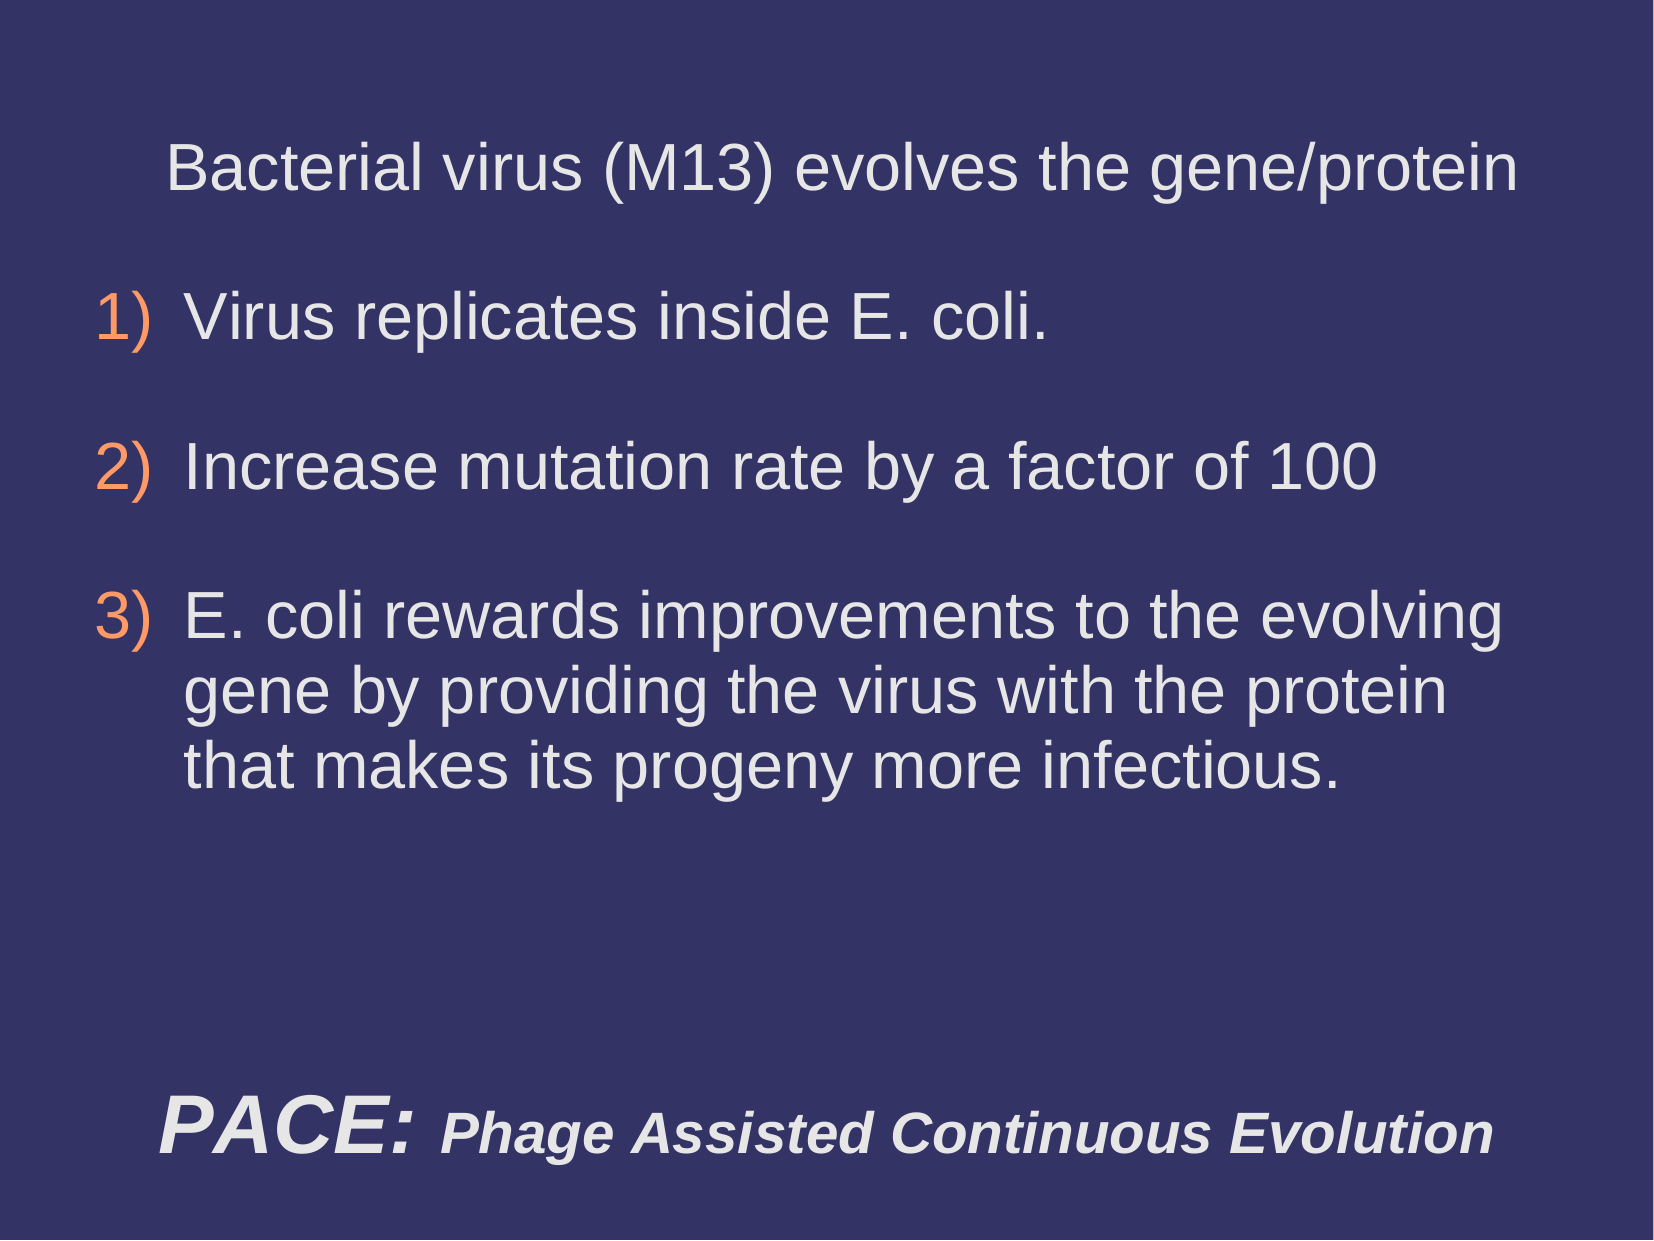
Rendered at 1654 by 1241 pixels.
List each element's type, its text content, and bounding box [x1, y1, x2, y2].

title PACE: Phage Assisted Continuous Evolution [82, 1021, 1571, 1229]
list Bacterial virus (M13) evolves the gene/protein Virus replicates inside E. coli. Increase mutation rate by a factor of 100 E. coli rewards improvements to the evolving gene by providing the virus with the protein that makes its progeny more infectious. [82, 129, 1571, 949]
